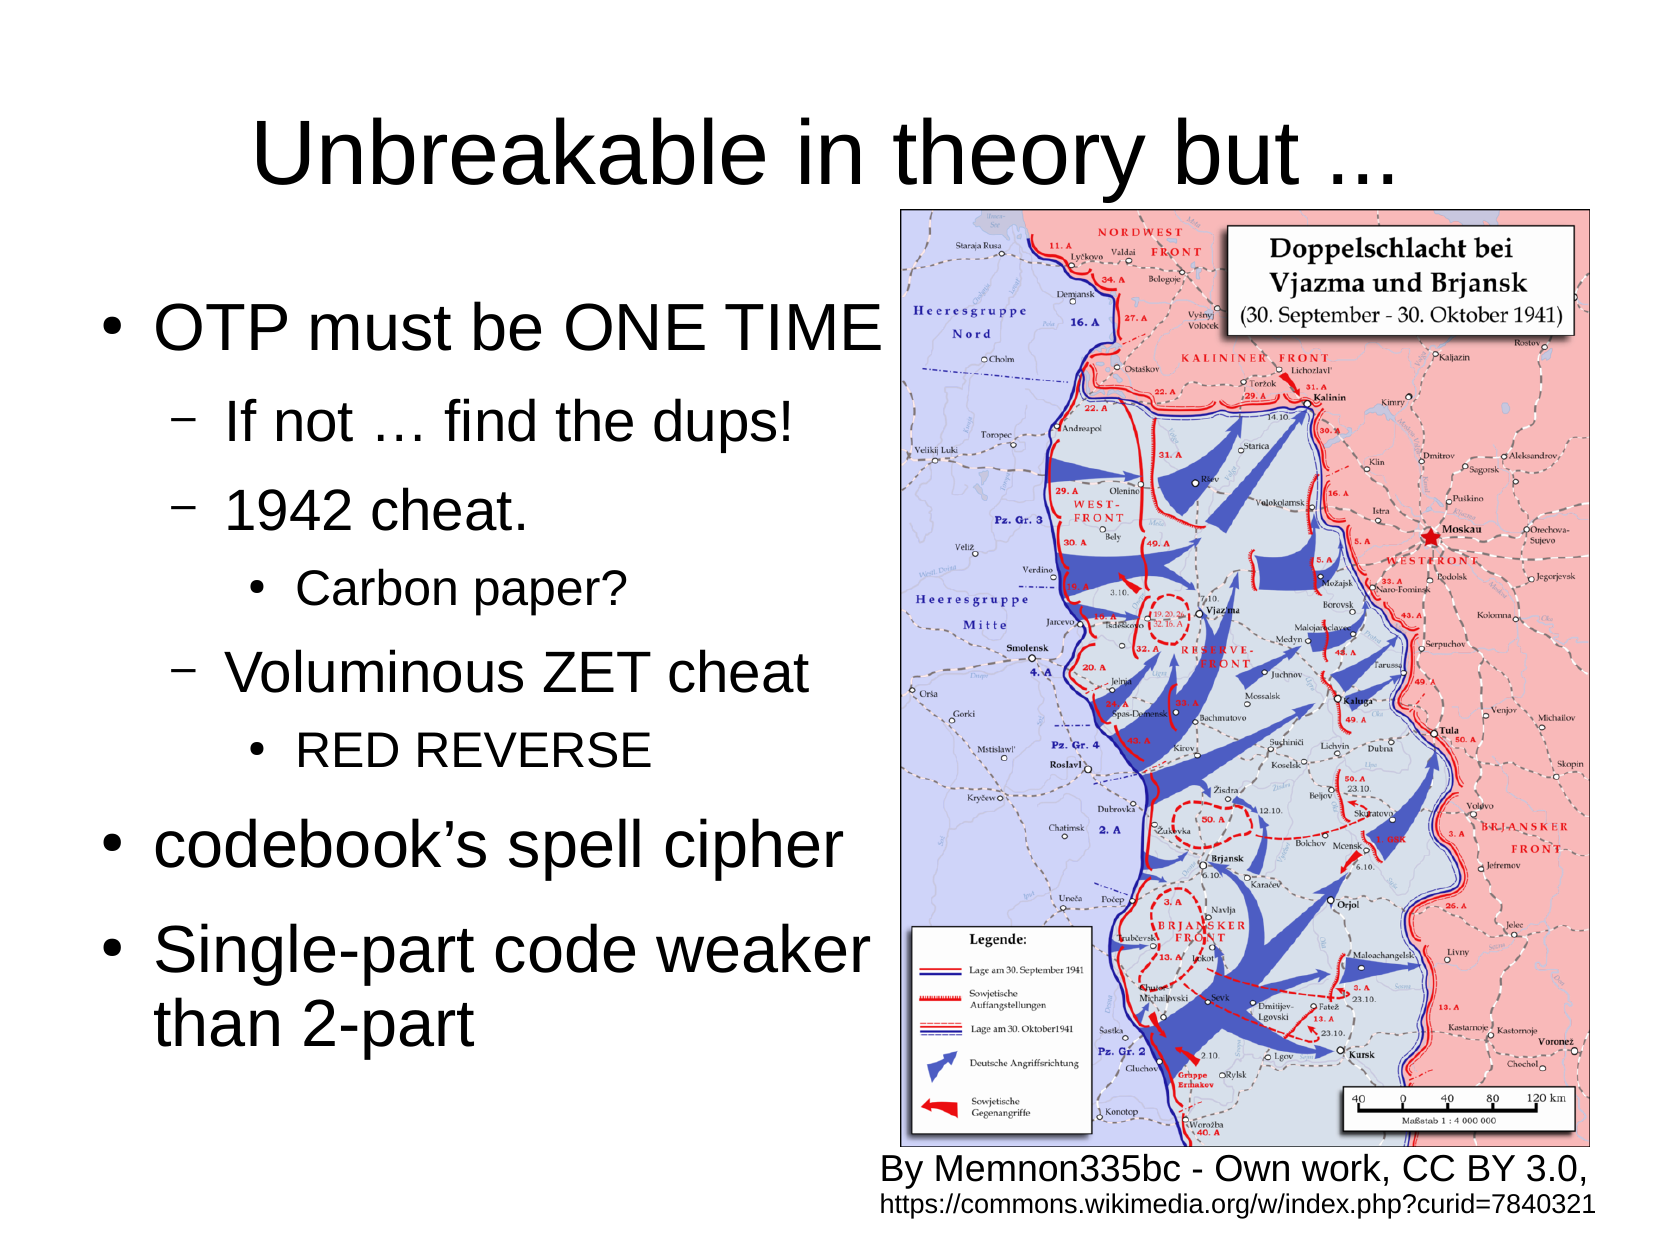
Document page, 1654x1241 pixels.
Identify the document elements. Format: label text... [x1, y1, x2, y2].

title Unbreakable in theory but ... [82, 49, 1571, 257]
text_box By Memnon335bc - Own work, CC BY 3.0, https://commons.wikimedia.org/w/index.php?curid=7840321 [864, 1140, 1621, 1239]
picture [900, 209, 1590, 1140]
list OTP must be ONE TIME If not … find the dups! 1942 cheat. Carbon paper? Voluminous ZET cheat RED REVERSE codebook’s spell cipher Single-part code weaker than 2-part [82, 290, 900, 1186]
